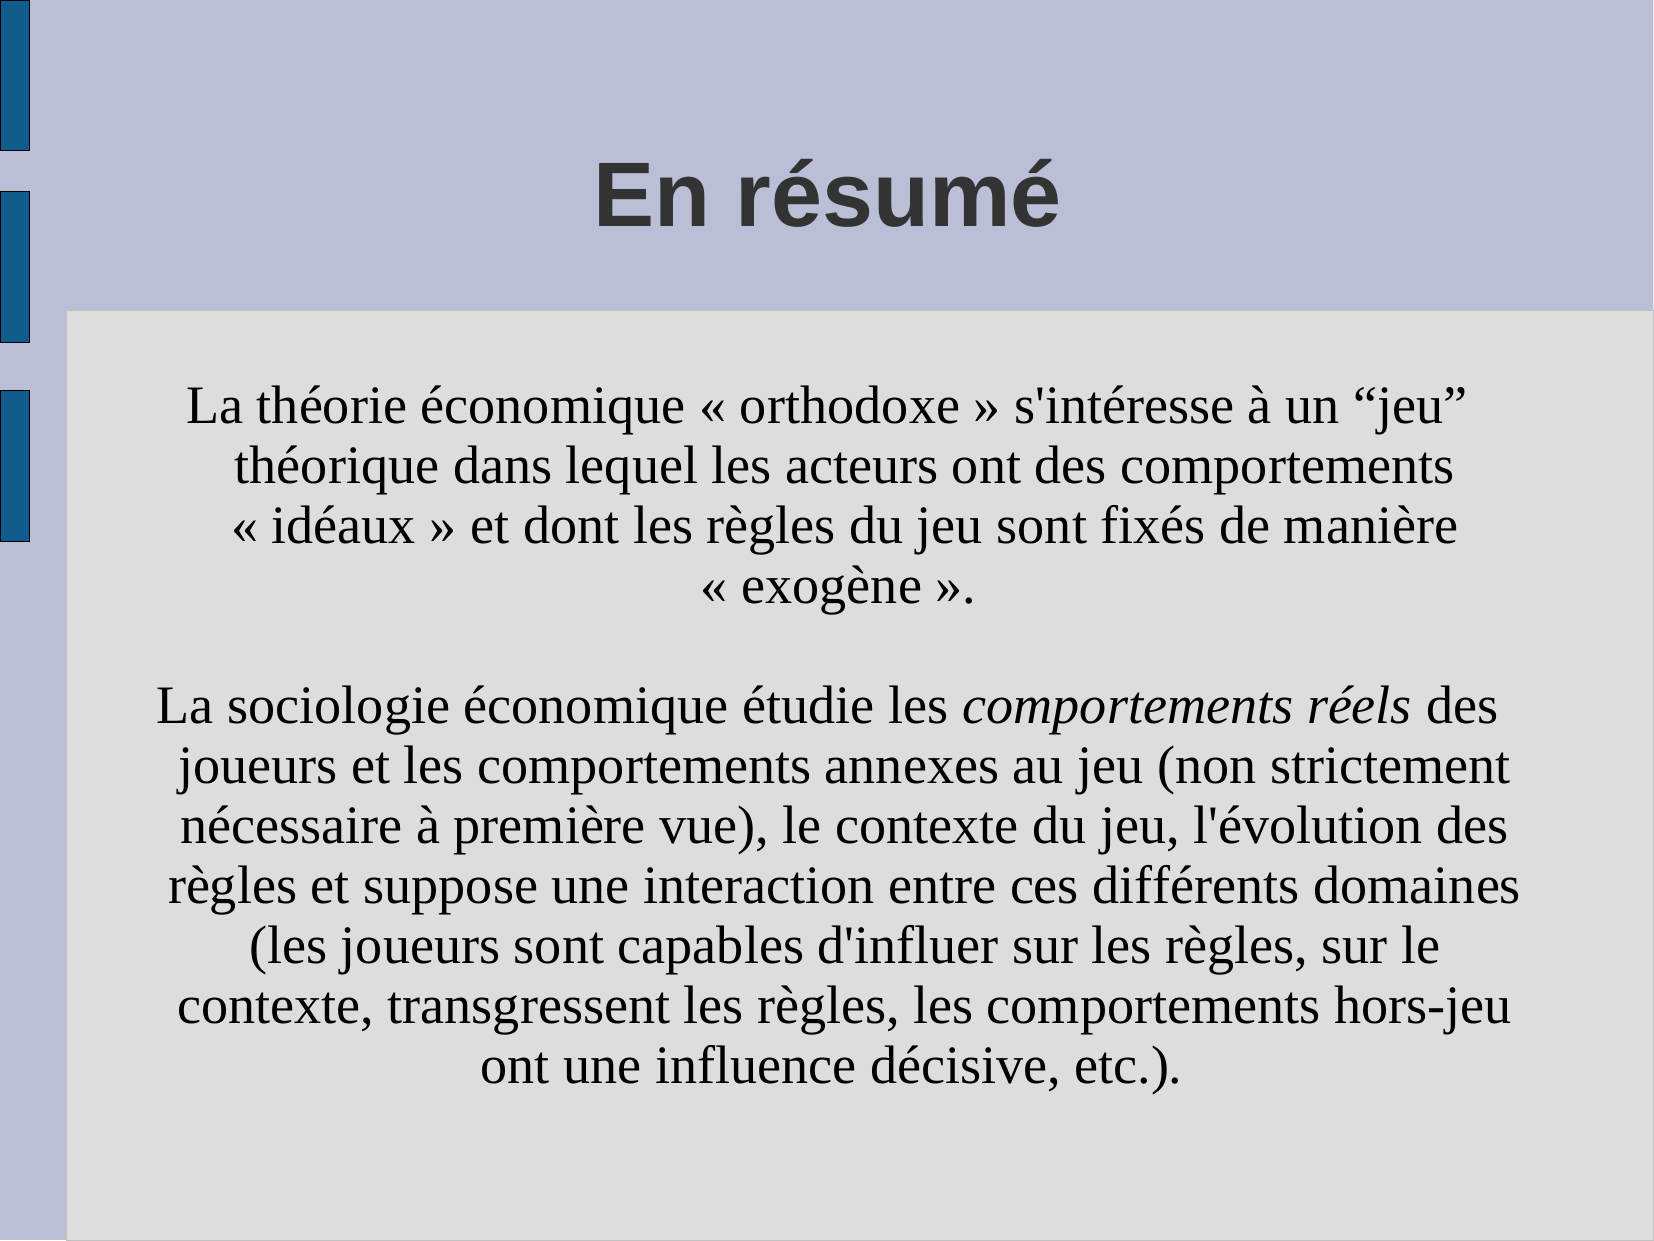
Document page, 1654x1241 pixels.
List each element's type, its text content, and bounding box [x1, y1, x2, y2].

subtitle La théorie économique « orthodoxe » s'intéresse à un “jeu” théorique dans lequel les acteurs ont des comportements « idéaux » et dont les règles du jeu sont fixés de manière « exogène ». La sociologie économique étudie les comportements réels des joueurs et les comportements annexes au jeu (non strictement nécessaire à première vue), le contexte du jeu, l'évolution des règles et suppose une interaction entre ces différents domaines (les joueurs sont capables d'influer sur les règles, sur le contexte, transgressent les règles, les comportements hors-jeu ont une influence décisive, etc.). [121, 352, 1534, 1119]
title En résumé [121, 98, 1534, 291]
